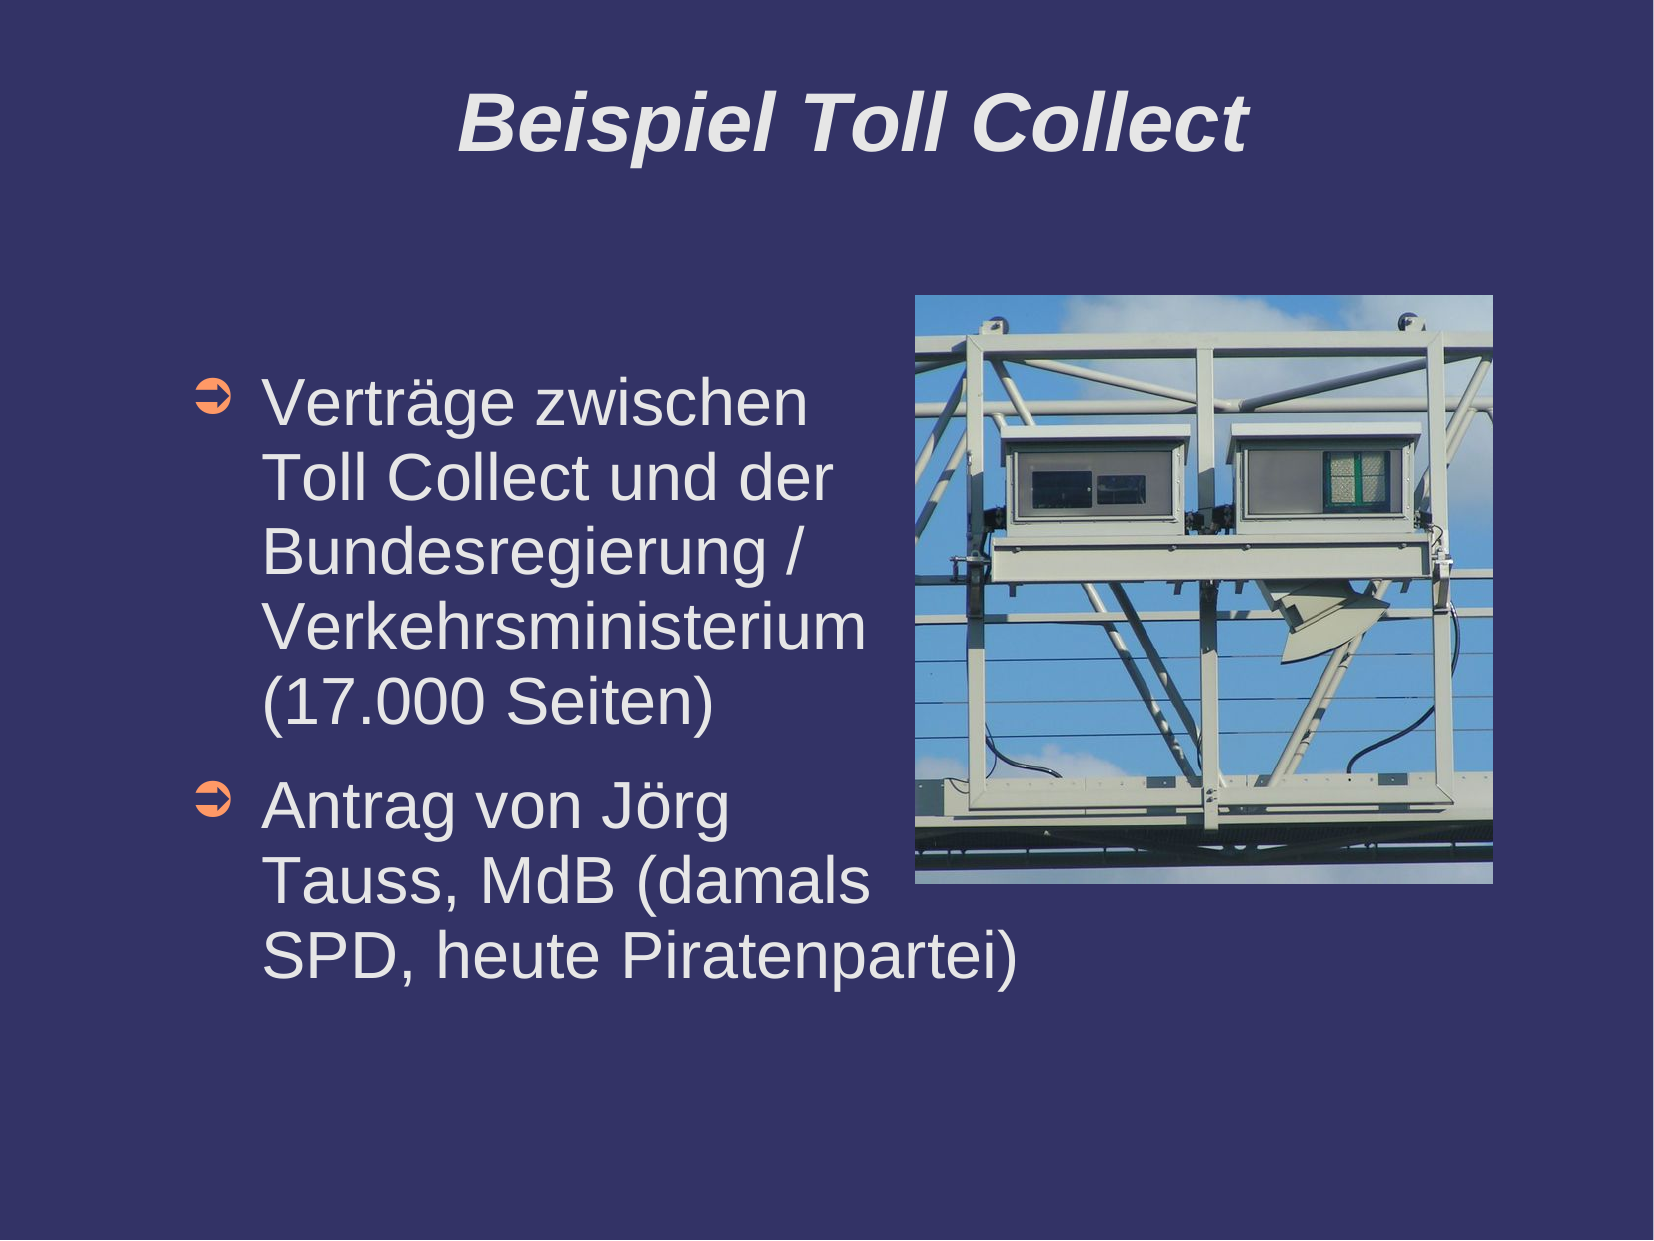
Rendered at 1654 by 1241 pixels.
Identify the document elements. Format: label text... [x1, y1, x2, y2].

list Verträge zwischen Toll Collect und der Bundesregierung / Verkehrsministerium (17.000 Seiten) Antrag von Jörg Tauss, MdB (damals SPD, heute Piratenpartei) [178, 364, 1570, 1147]
title Beispiel Toll Collect [117, 19, 1530, 227]
picture [915, 295, 1493, 884]
